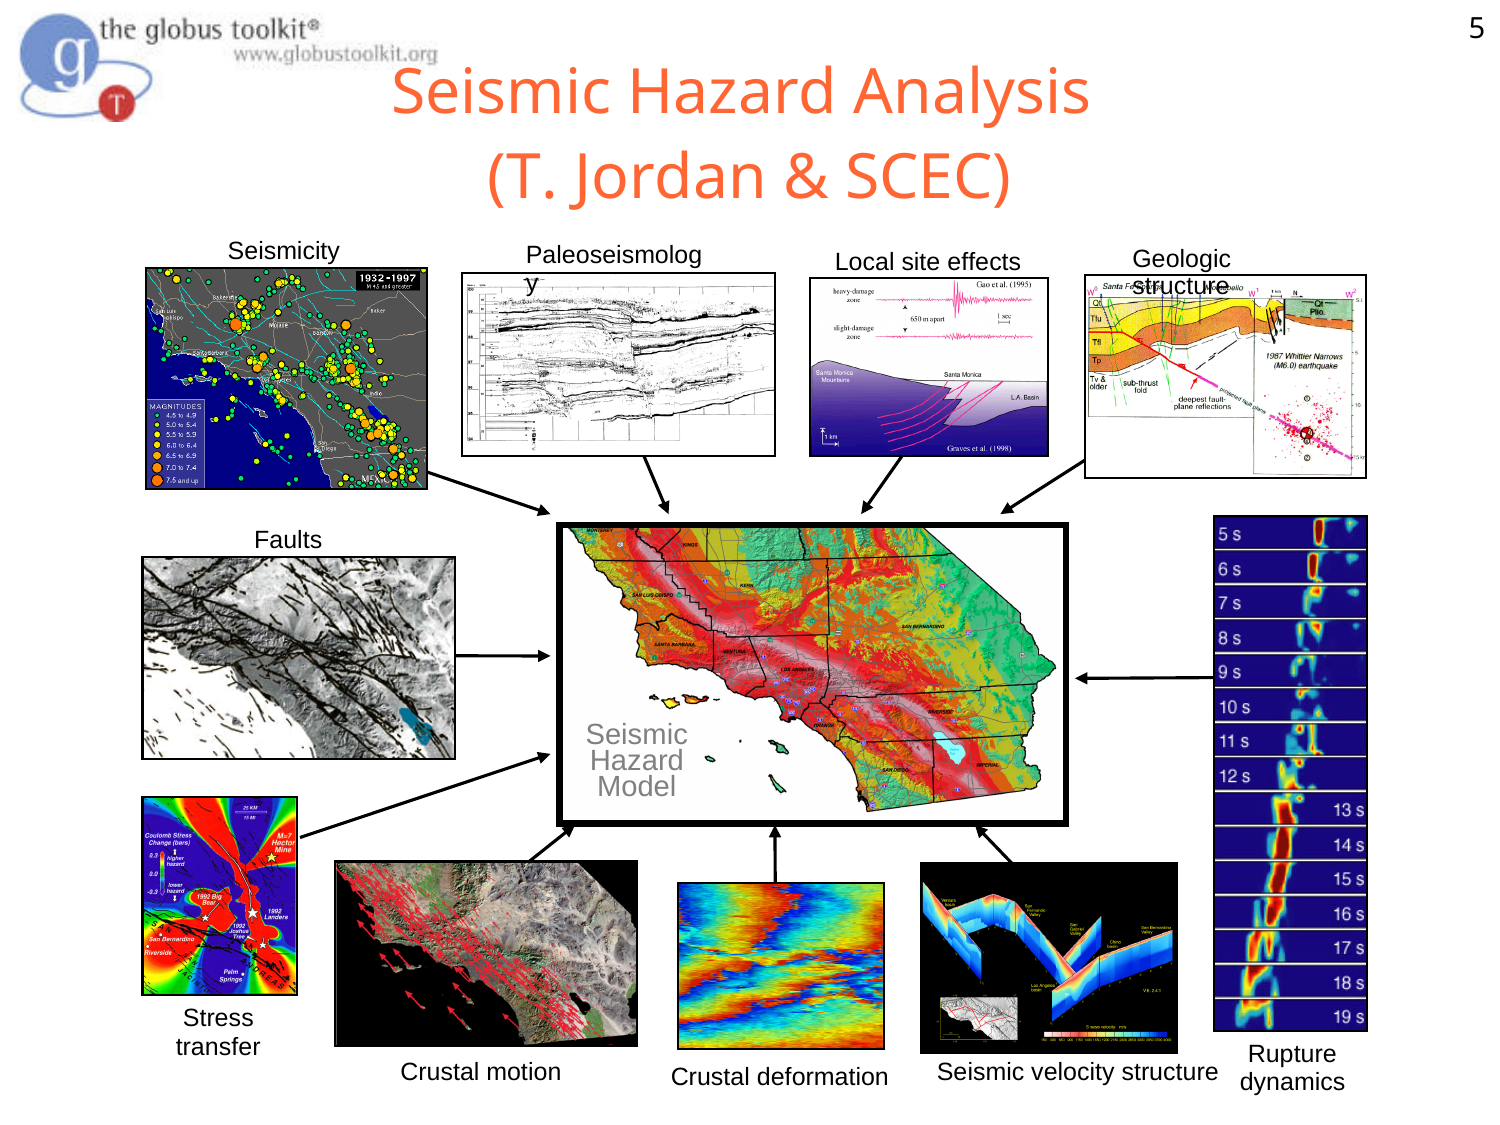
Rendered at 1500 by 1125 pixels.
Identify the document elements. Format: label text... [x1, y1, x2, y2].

text_box Rupture dynamics [1224, 1032, 1361, 1125]
picture [820, 899, 832, 908]
picture [336, 862, 637, 1046]
picture [562, 528, 1063, 821]
picture [17, 12, 438, 122]
picture [679, 884, 883, 1048]
picture [147, 268, 426, 488]
text_box Crustal motion [385, 1049, 577, 1094]
title Seismic Hazard Analysis (T. Jordan & SCEC) [112, 59, 1388, 225]
text_box Crustal deformation [655, 1054, 905, 1099]
text_box Stress transfer [160, 996, 276, 1069]
picture [462, 273, 774, 455]
text_box Faults [239, 517, 338, 562]
picture [921, 864, 1176, 1052]
text_box Seismic velocity structure [922, 1049, 1224, 1094]
picture [143, 557, 455, 758]
picture [143, 797, 296, 995]
text_box Local site effects [819, 240, 1038, 284]
text_box Paleoseismology [511, 233, 731, 305]
picture [1086, 276, 1365, 477]
text_box Seismic Hazard Model [570, 715, 703, 810]
text_box Seismicity [213, 229, 363, 273]
picture [811, 279, 1047, 455]
picture [1214, 517, 1367, 1030]
text_box Geologic structure [1117, 236, 1351, 309]
